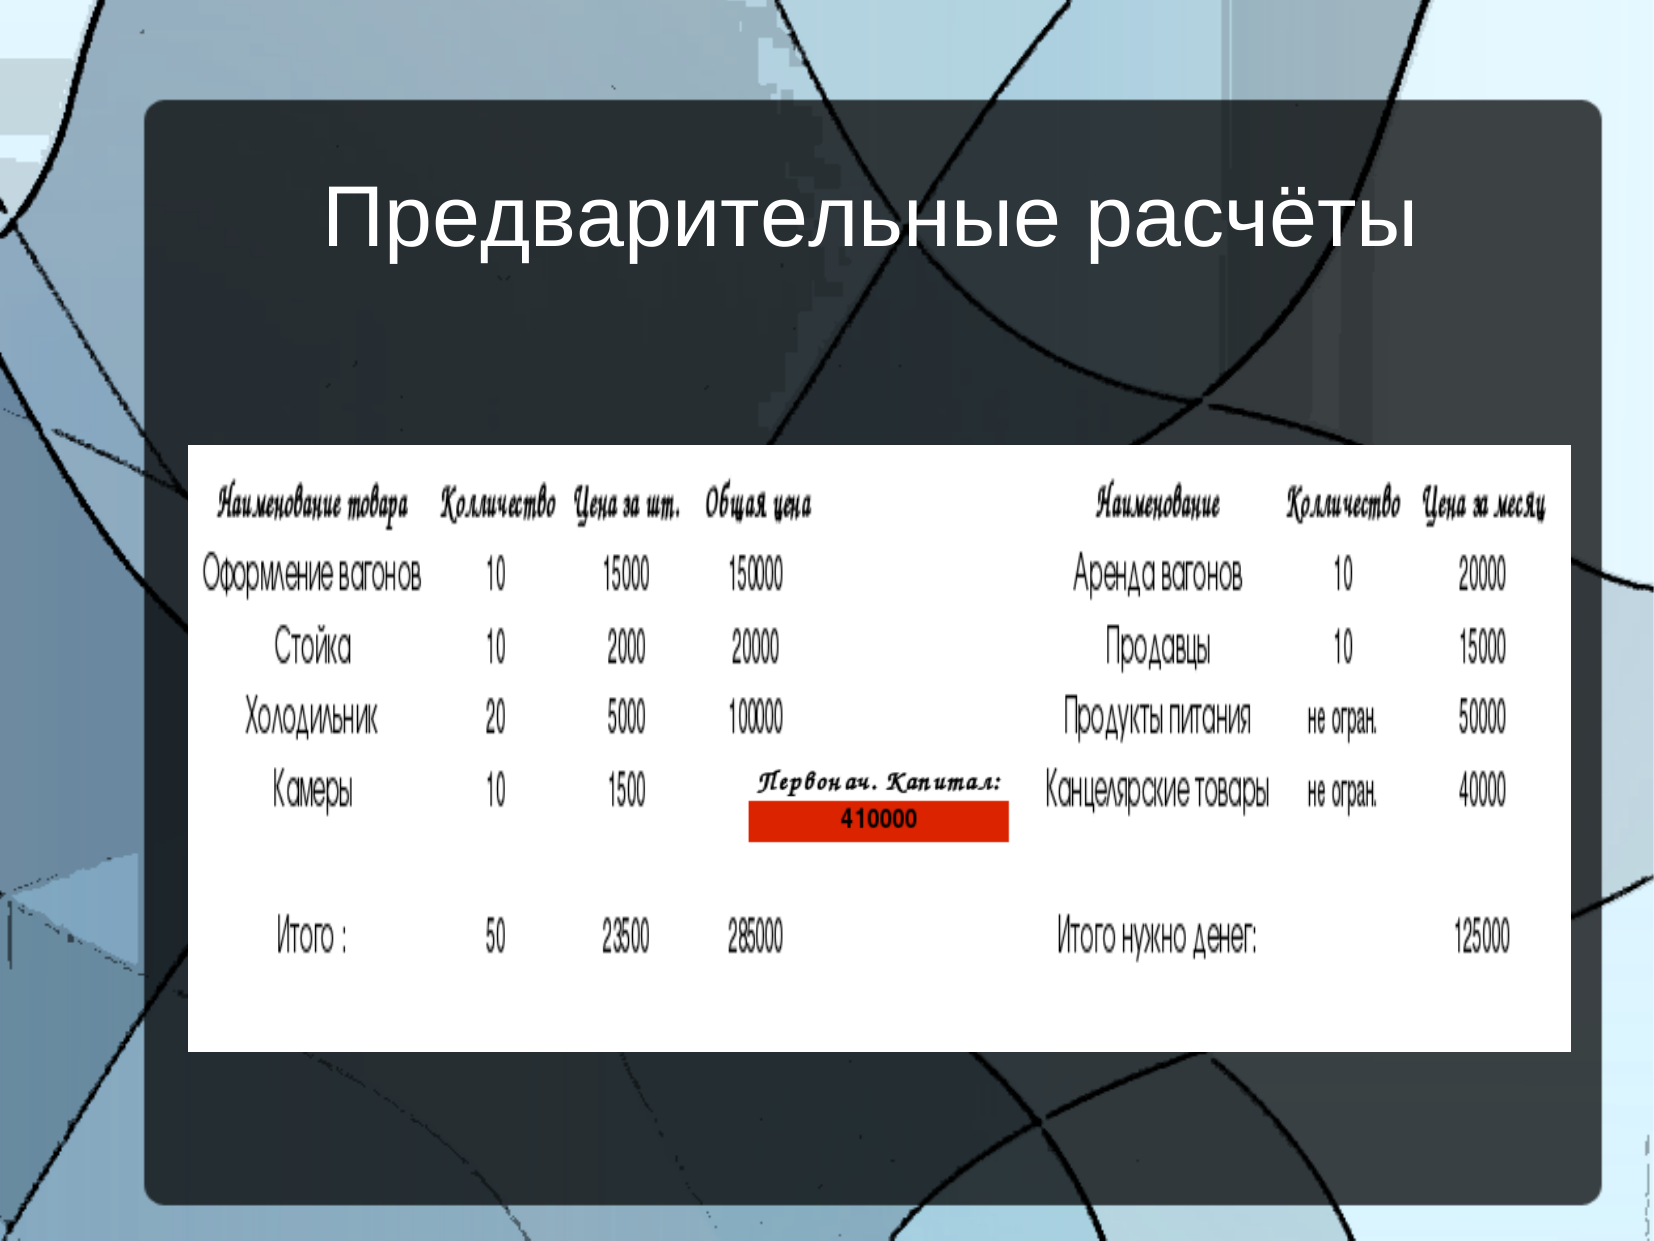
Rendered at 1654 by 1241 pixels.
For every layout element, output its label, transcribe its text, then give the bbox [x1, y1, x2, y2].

picture [0, 0, 1654, 1241]
title Предварительные расчёты [159, 108, 1583, 325]
